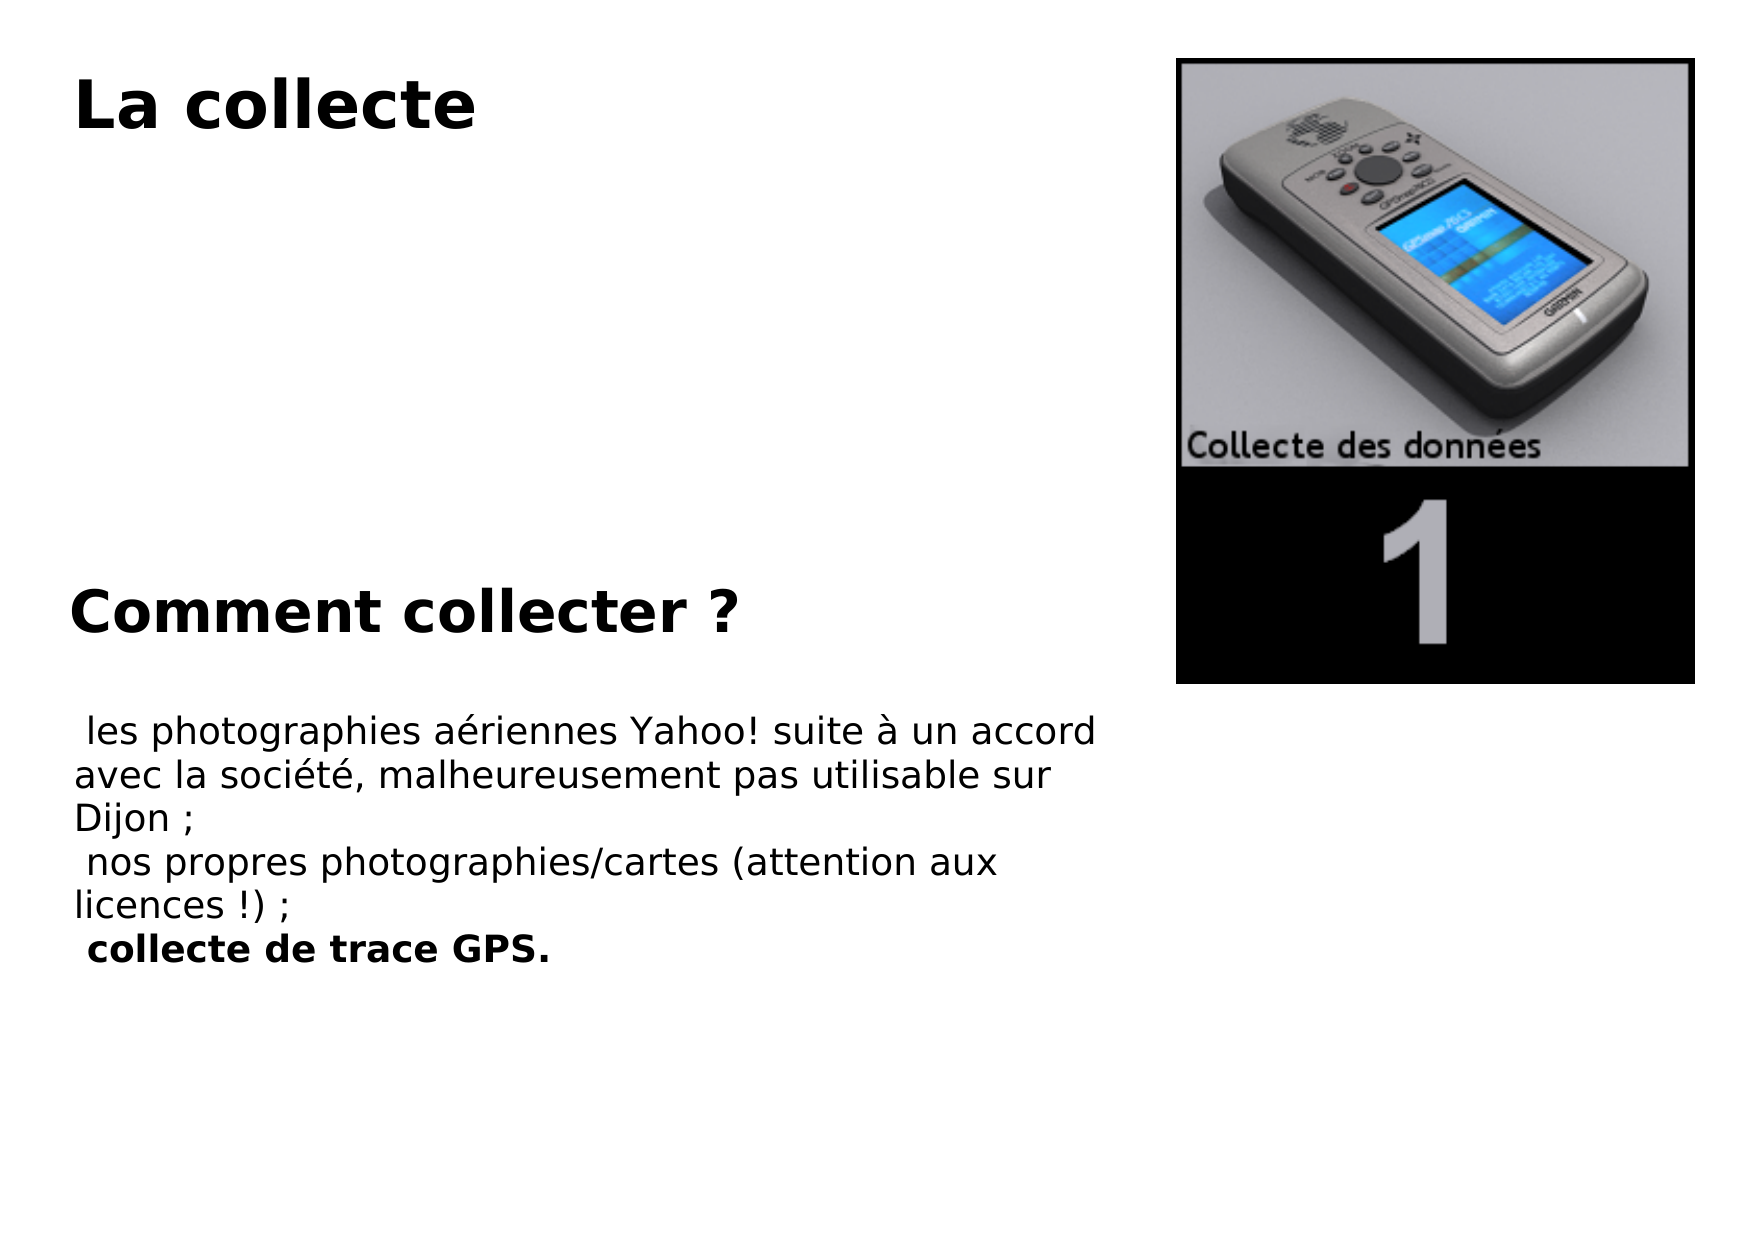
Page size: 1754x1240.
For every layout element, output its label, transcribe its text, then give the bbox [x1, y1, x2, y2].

picture [1176, 58, 1695, 684]
text_box La collecte les photographies aériennes Yahoo! suite à un accord avec la société, malheureusement pas utilisable sur Dijon ; nos propres photographies/cartes (attention aux licences !) ; collecte de trace GPS. [59, 59, 1164, 1023]
text_box Comment collecter ? [54, 571, 793, 747]
